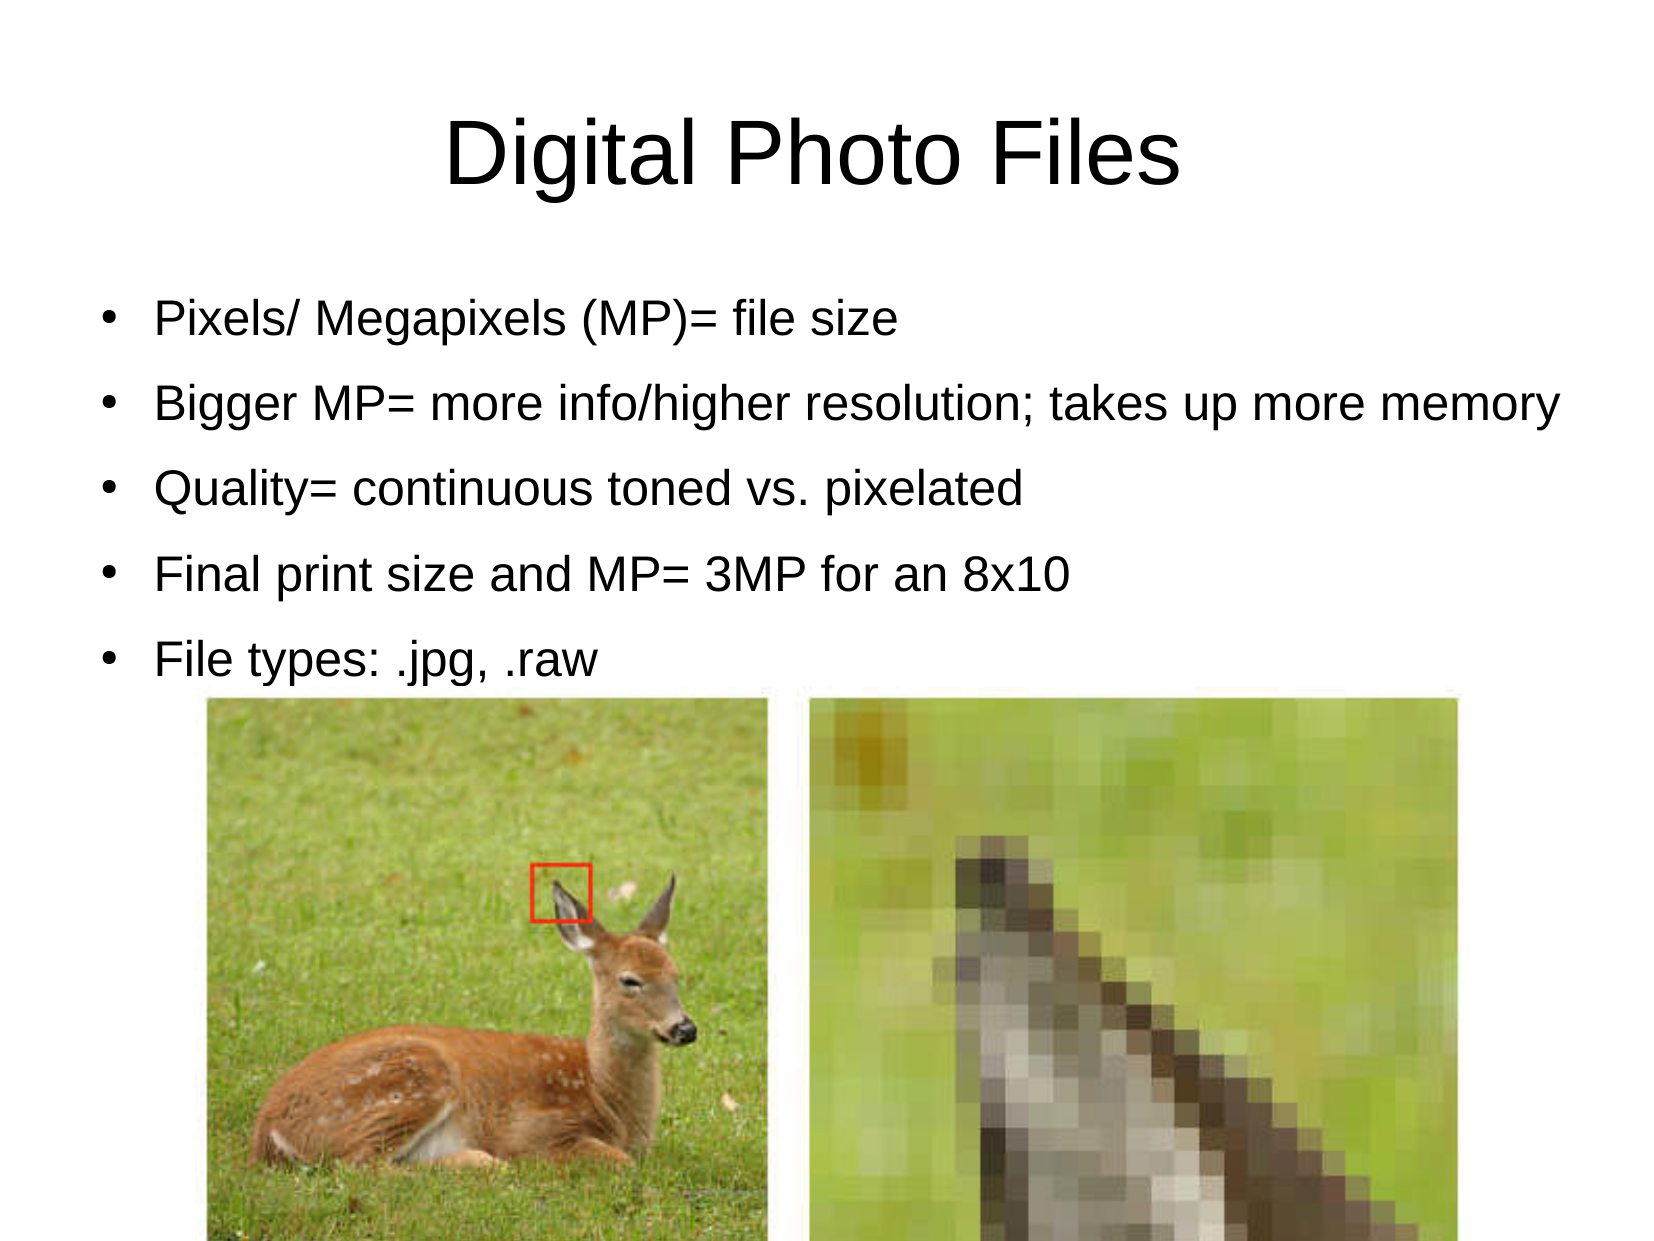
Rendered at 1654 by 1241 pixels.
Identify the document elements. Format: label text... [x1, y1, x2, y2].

title Digital Photo Files [82, 49, 1571, 257]
list Pixels/ Megapixels (MP)= file size Bigger MP= more info/higher resolution; takes up more memory Quality= continuous toned vs. pixelated Final print size and MP= 3MP for an 8x10 File types: .jpg, .raw [82, 290, 1571, 1109]
picture [195, 686, 1475, 1241]
